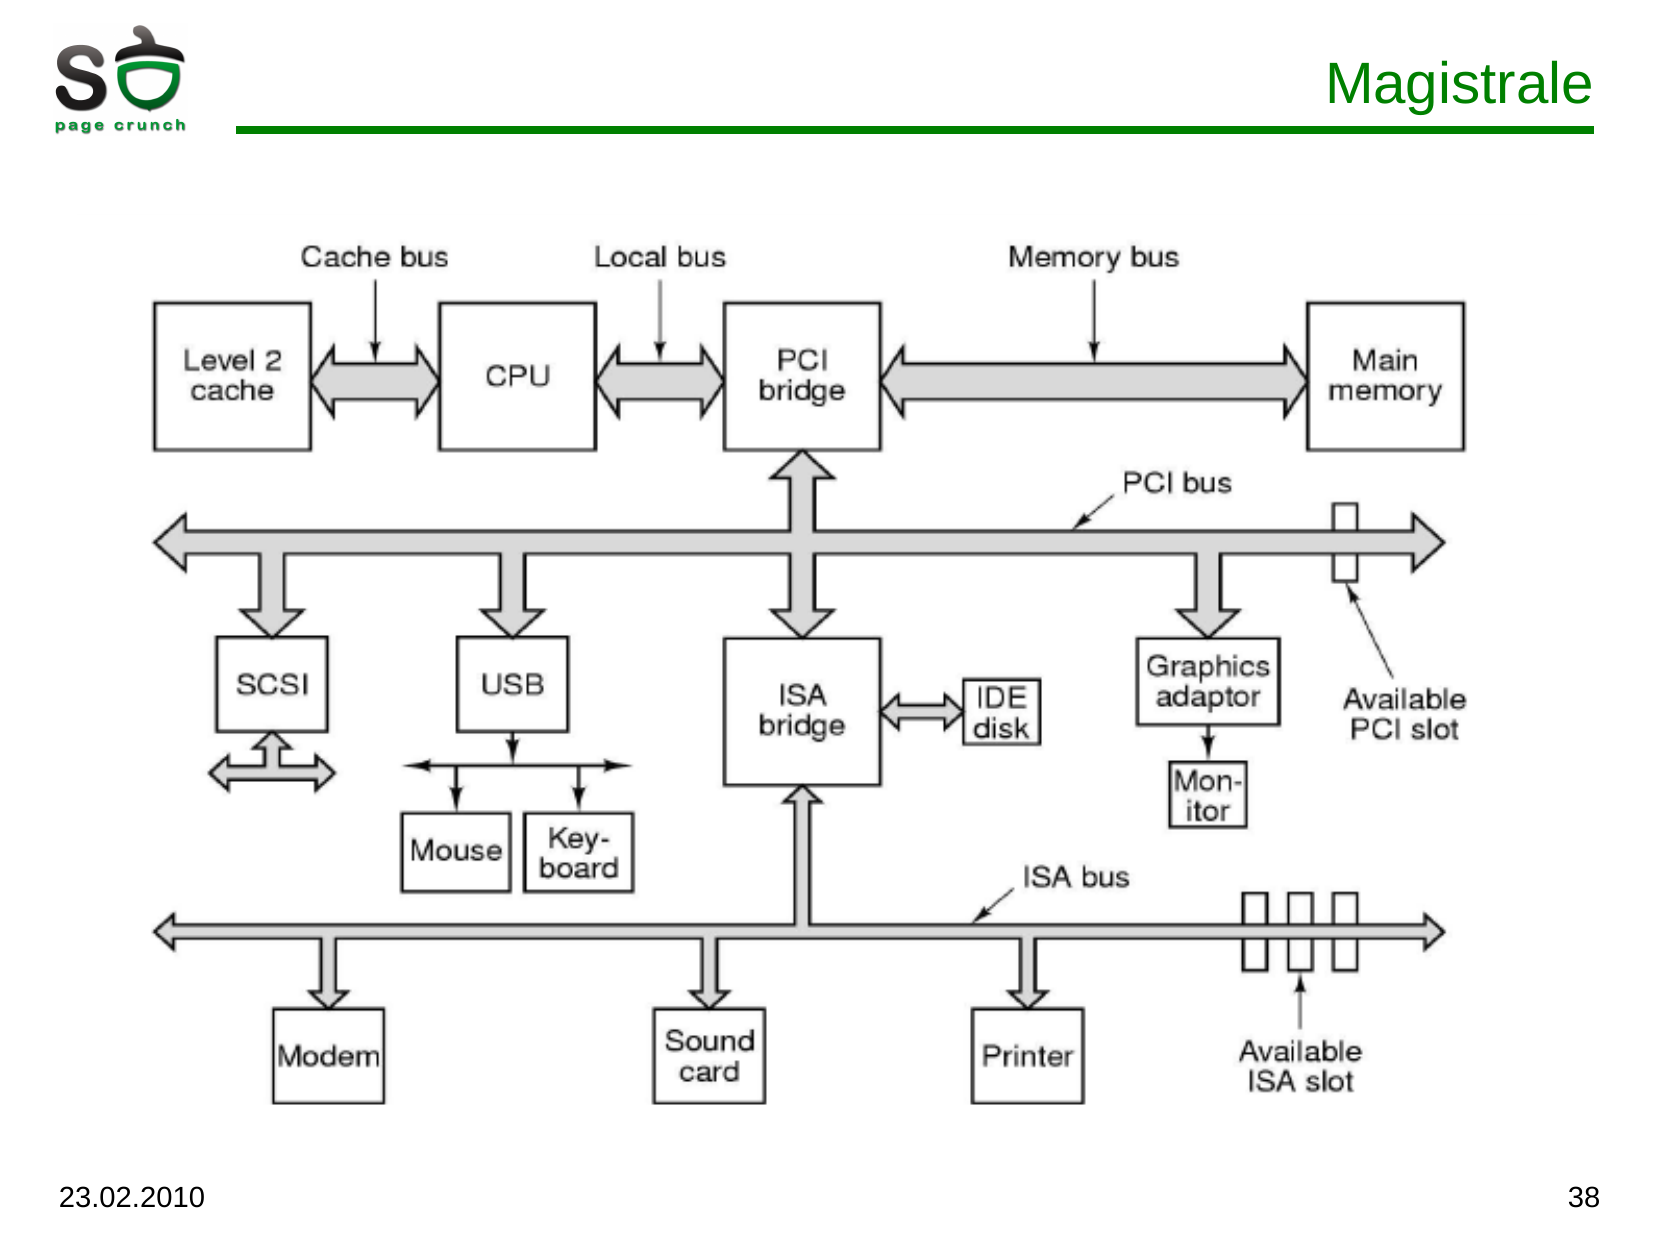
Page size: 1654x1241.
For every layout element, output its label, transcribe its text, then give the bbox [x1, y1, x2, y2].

picture [77, 213, 1538, 1130]
title Magistrale [236, 49, 1595, 119]
picture [53, 23, 188, 136]
